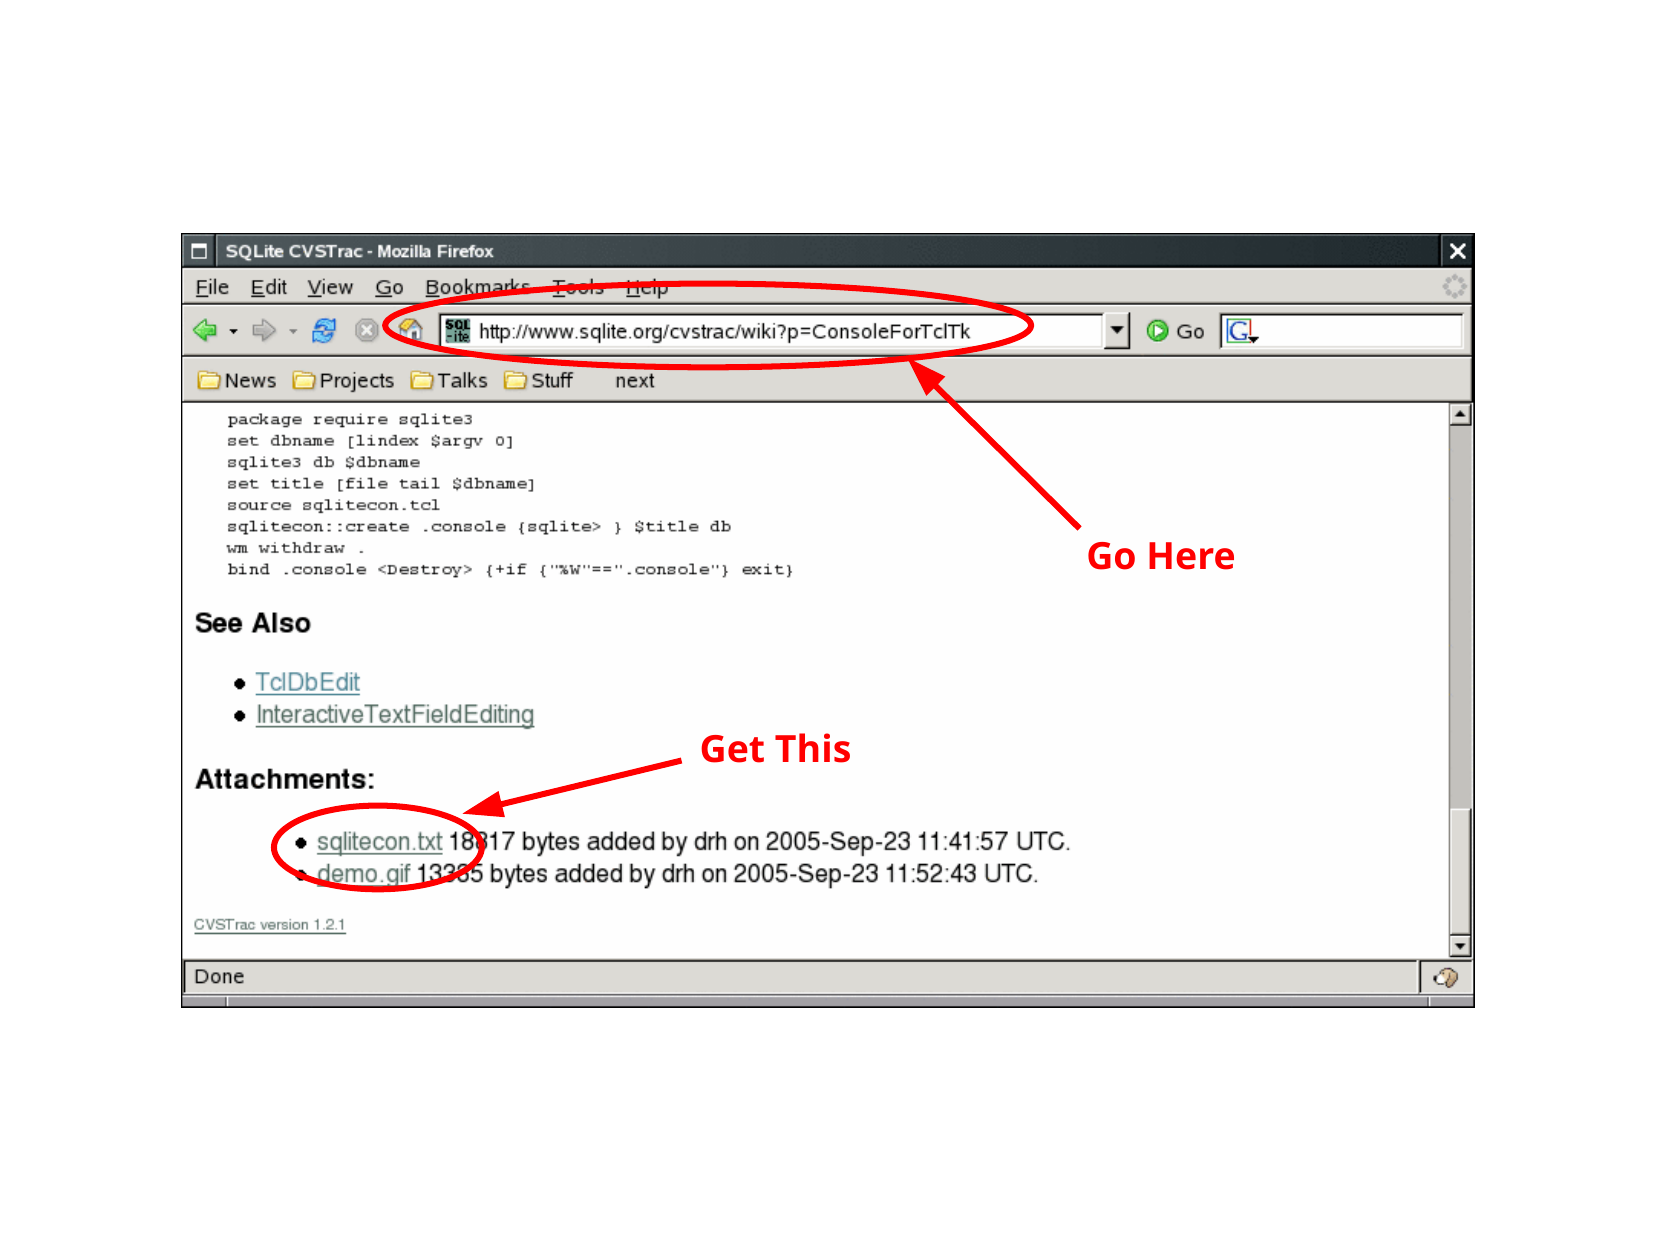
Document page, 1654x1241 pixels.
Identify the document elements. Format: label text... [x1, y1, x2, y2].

text_box Get This [684, 715, 881, 787]
text_box Go Here [1071, 521, 1256, 593]
picture [181, 233, 1475, 1008]
